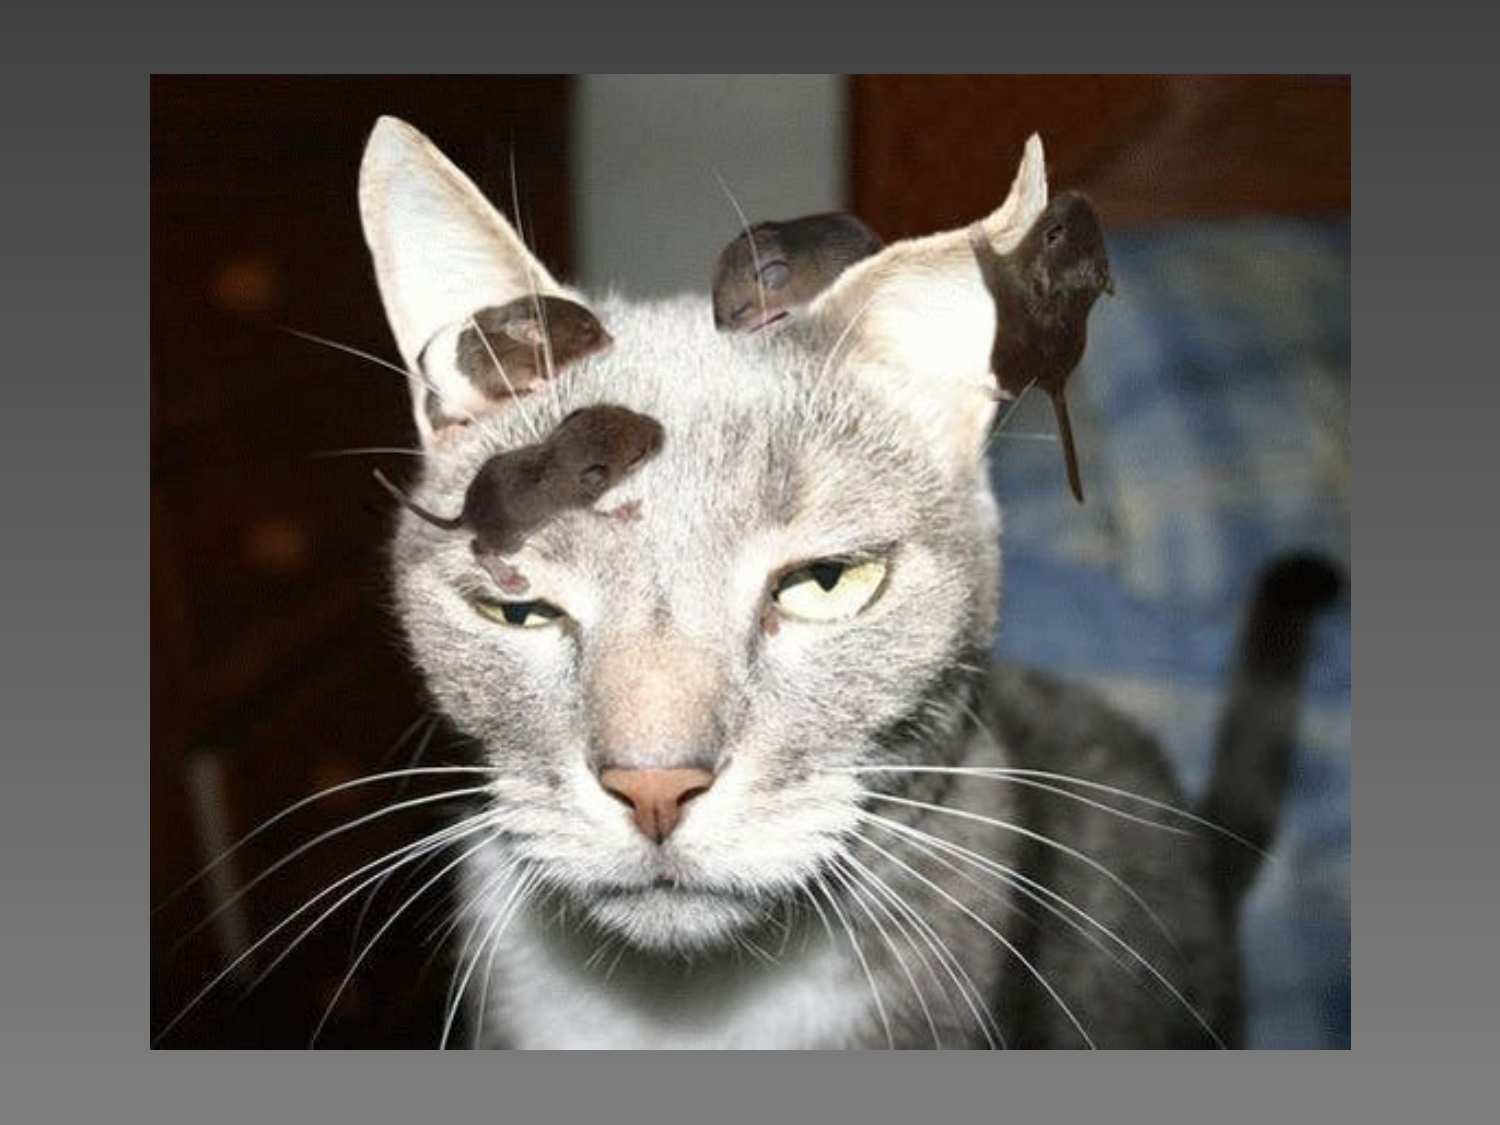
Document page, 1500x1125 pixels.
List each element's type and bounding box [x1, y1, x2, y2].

picture [150, 74, 1351, 1051]
